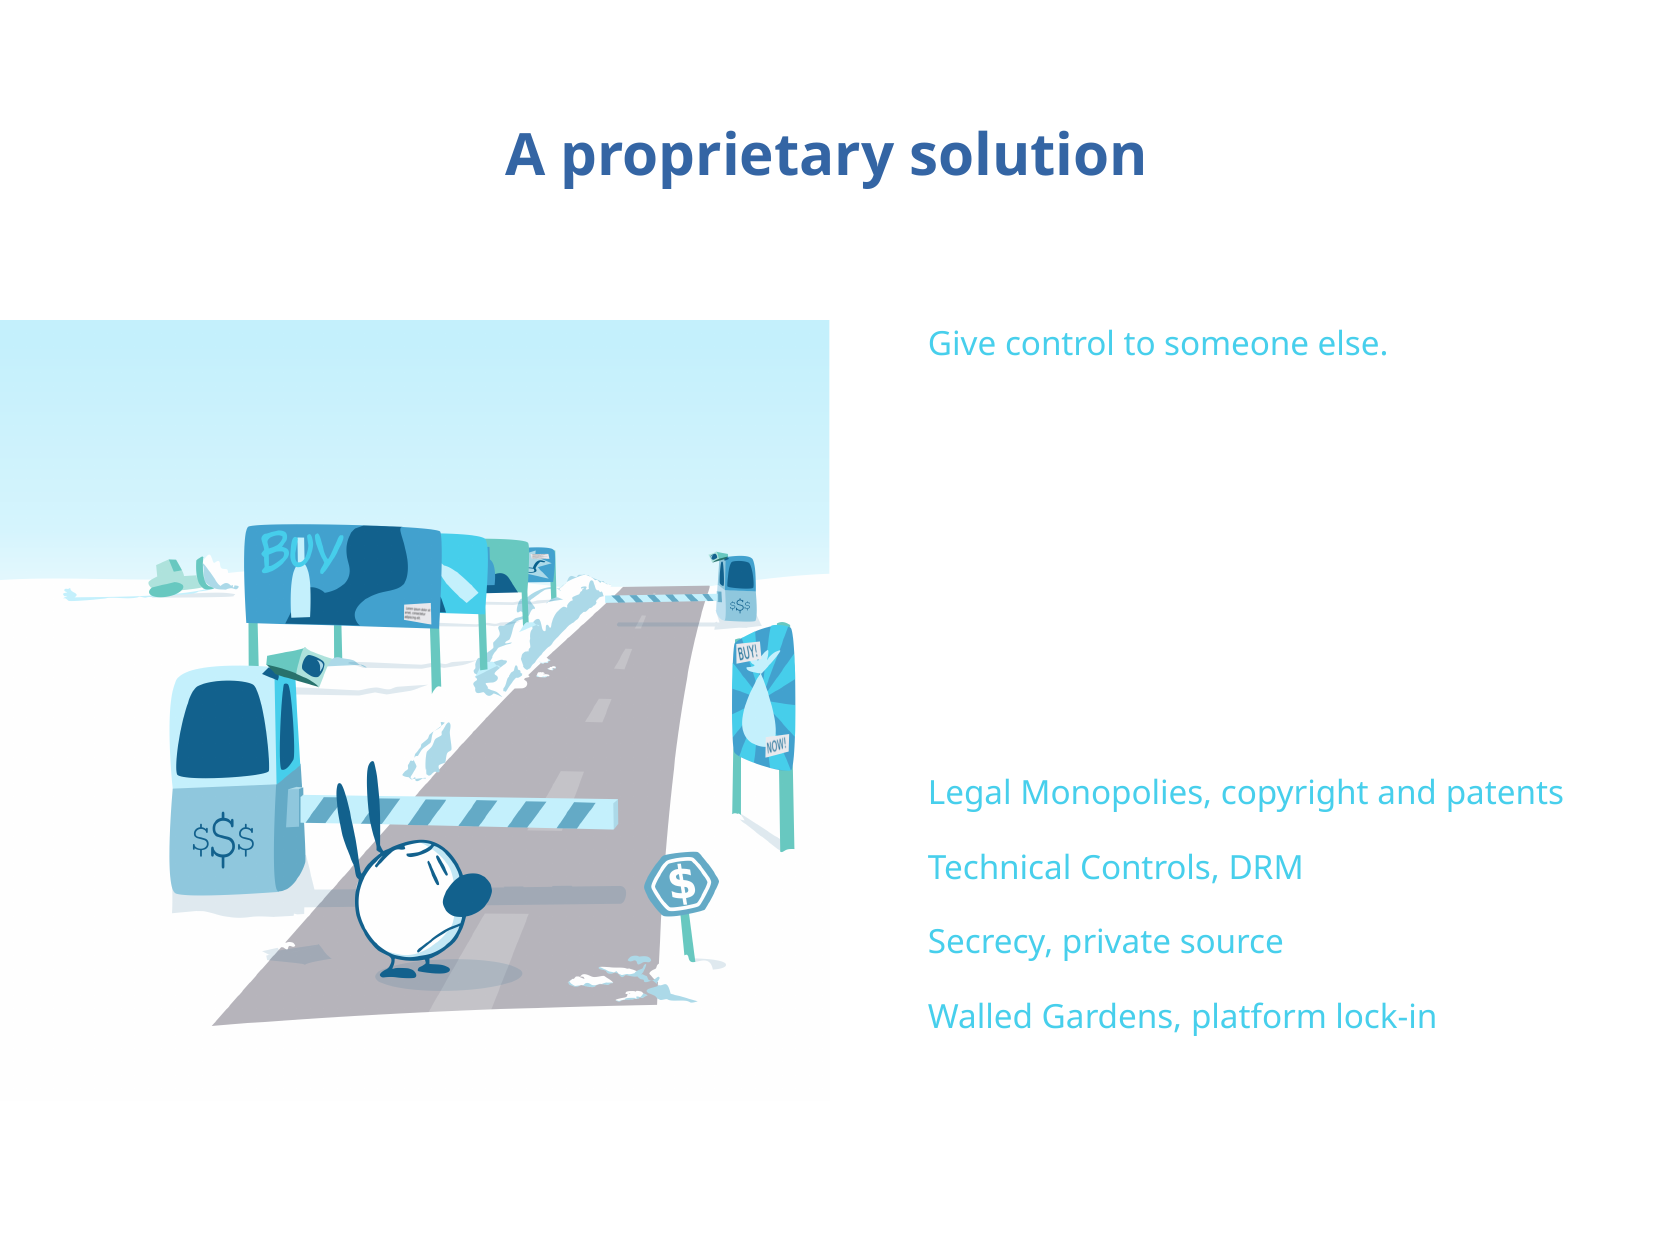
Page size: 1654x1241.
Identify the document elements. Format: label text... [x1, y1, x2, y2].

list Give control to someone else. [927, 319, 1654, 663]
title A proprietary solution [82, 49, 1571, 257]
list Legal Monopolies, copyright and patents Technical Controls, DRM Secrecy, private source Walled Gardens, platform lock-in [927, 695, 1654, 1039]
picture [0, 320, 830, 1101]
